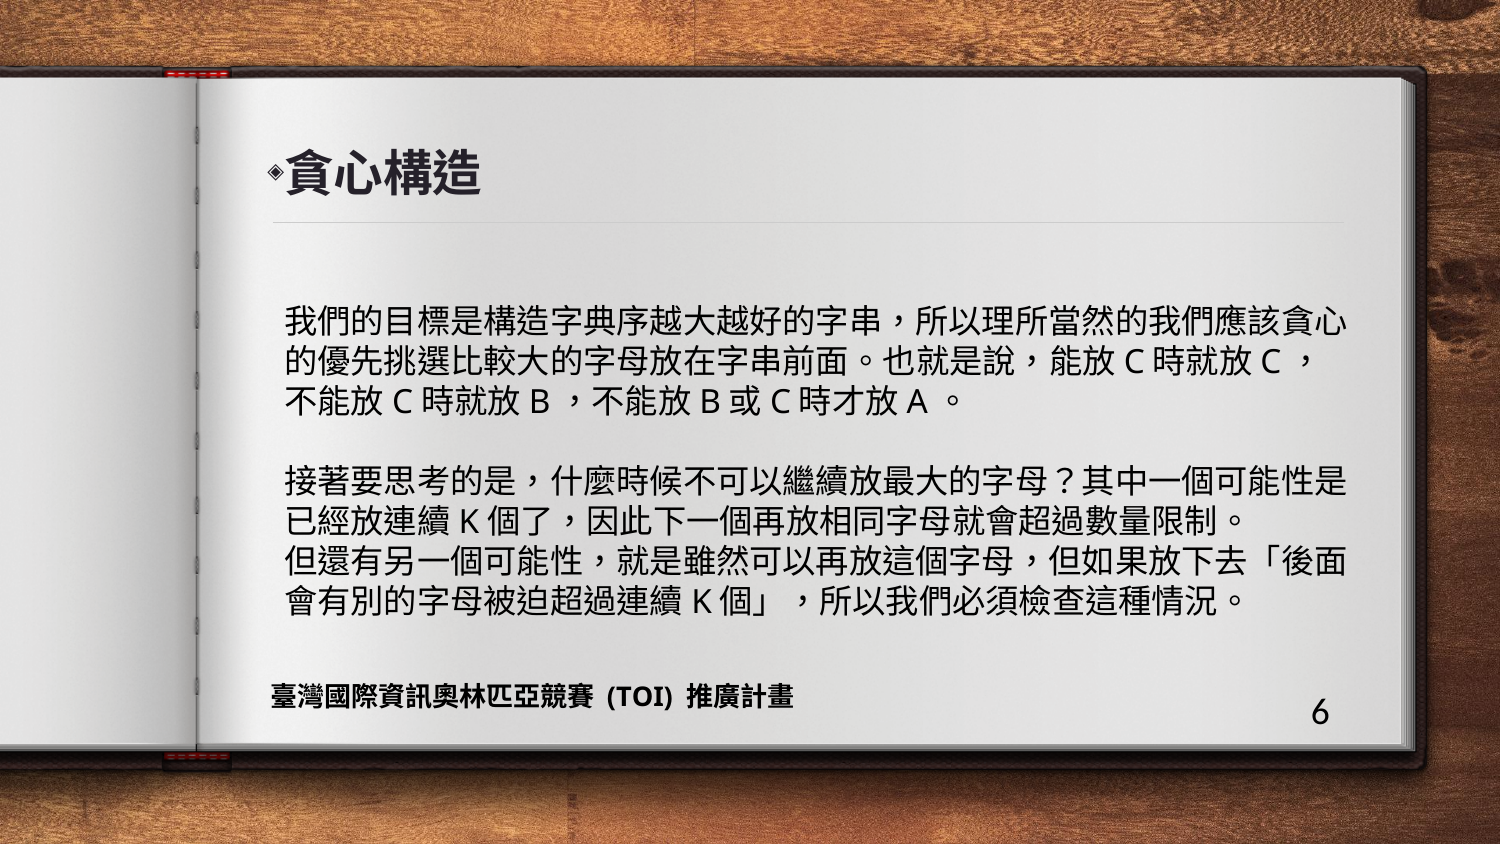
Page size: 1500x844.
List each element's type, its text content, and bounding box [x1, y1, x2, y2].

text_box 我們的目標是構造字典序越大越好的字串，所以理所當然的我們應該貪心的優先挑選比較大的字母放在字串前面。也就是說，能放C時就放C，不能放C時就放B，不能放B或C時才放A。 接著要思考的是，什麼時候不可以繼續放最大的字母？其中一個可能性是已經放連續K個了，因此下一個再放相同字母就會超過數量限制。 但還有另一個可能性，就是雖然可以再放這個字母，但如果放下去「後面會有別的字母被迫超過連續K個」，所以我們必須檢查這種情況。 [269, 293, 1367, 632]
text_box [1295, 672, 1386, 737]
list 貪心構造 [252, 126, 1194, 216]
